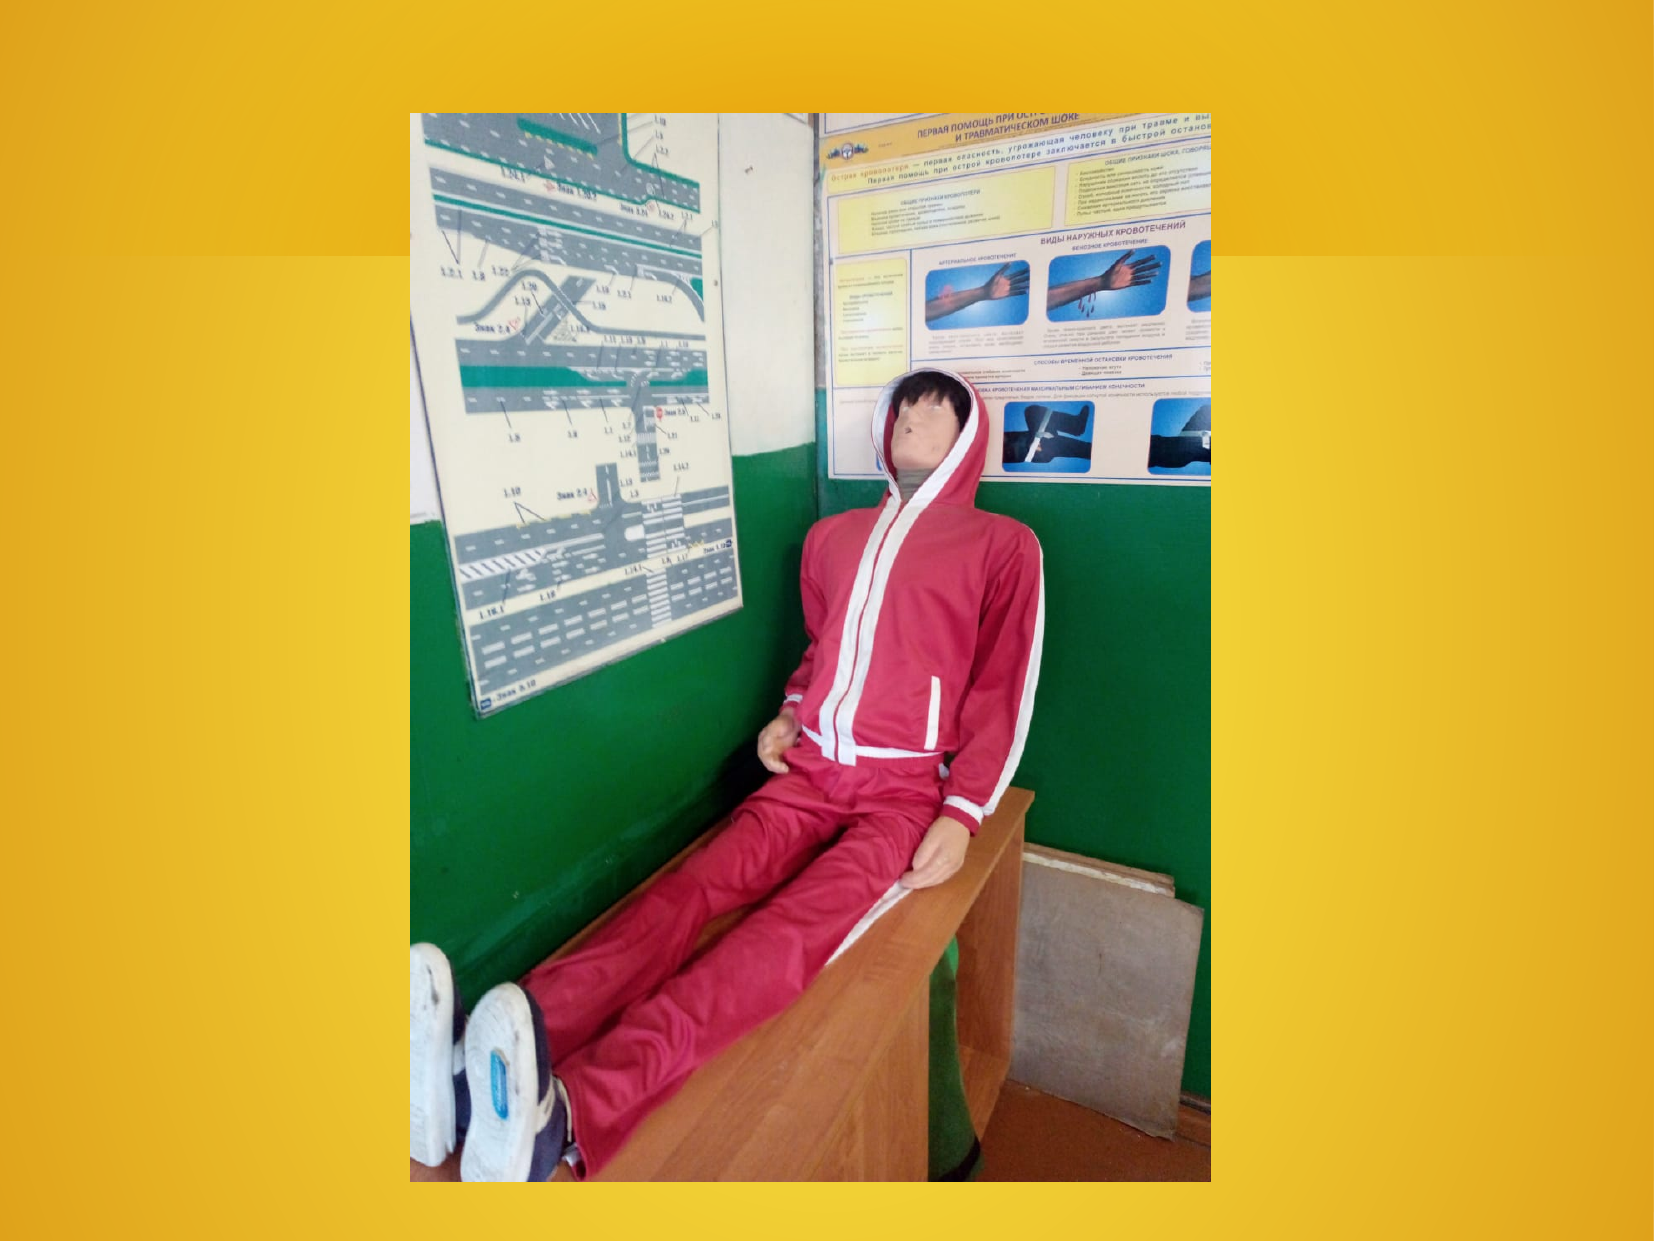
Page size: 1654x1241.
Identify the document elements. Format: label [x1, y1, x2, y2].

picture [410, 113, 1211, 1182]
